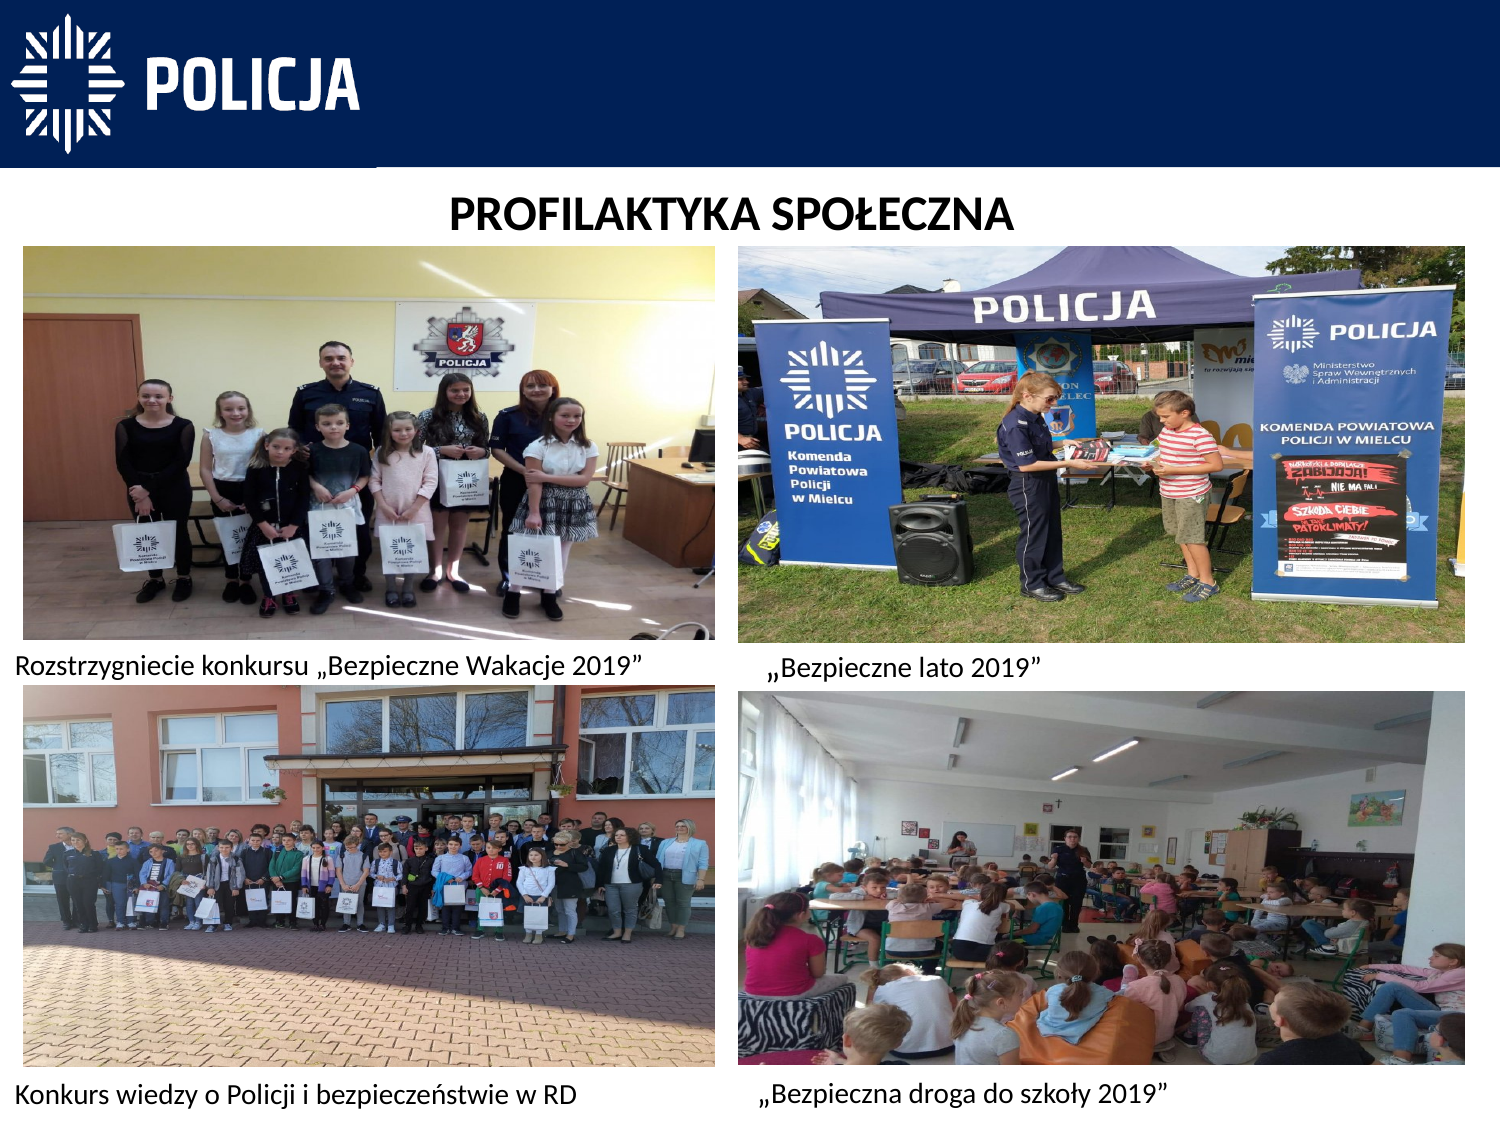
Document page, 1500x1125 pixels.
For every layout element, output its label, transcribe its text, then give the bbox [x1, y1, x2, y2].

picture [738, 691, 1465, 1065]
picture [23, 685, 715, 1067]
text_box PROFILAKTYKA SPOŁECZNA [53, 172, 1412, 249]
text_box „Bezpieczne lato 2019” [750, 632, 1472, 694]
text_box Konkurs wiedzy o Policji i bezpieczeństwie w RD [0, 1067, 742, 1118]
text_box „Bezpieczna droga do szkoły 2019” [742, 1065, 1439, 1119]
picture [738, 246, 1465, 643]
picture [23, 246, 715, 640]
picture [0, 0, 360, 168]
text_box [360, 0, 1500, 168]
text_box Rozstrzygniecie konkursu „Bezpieczne Wakacje 2019” [0, 638, 739, 690]
